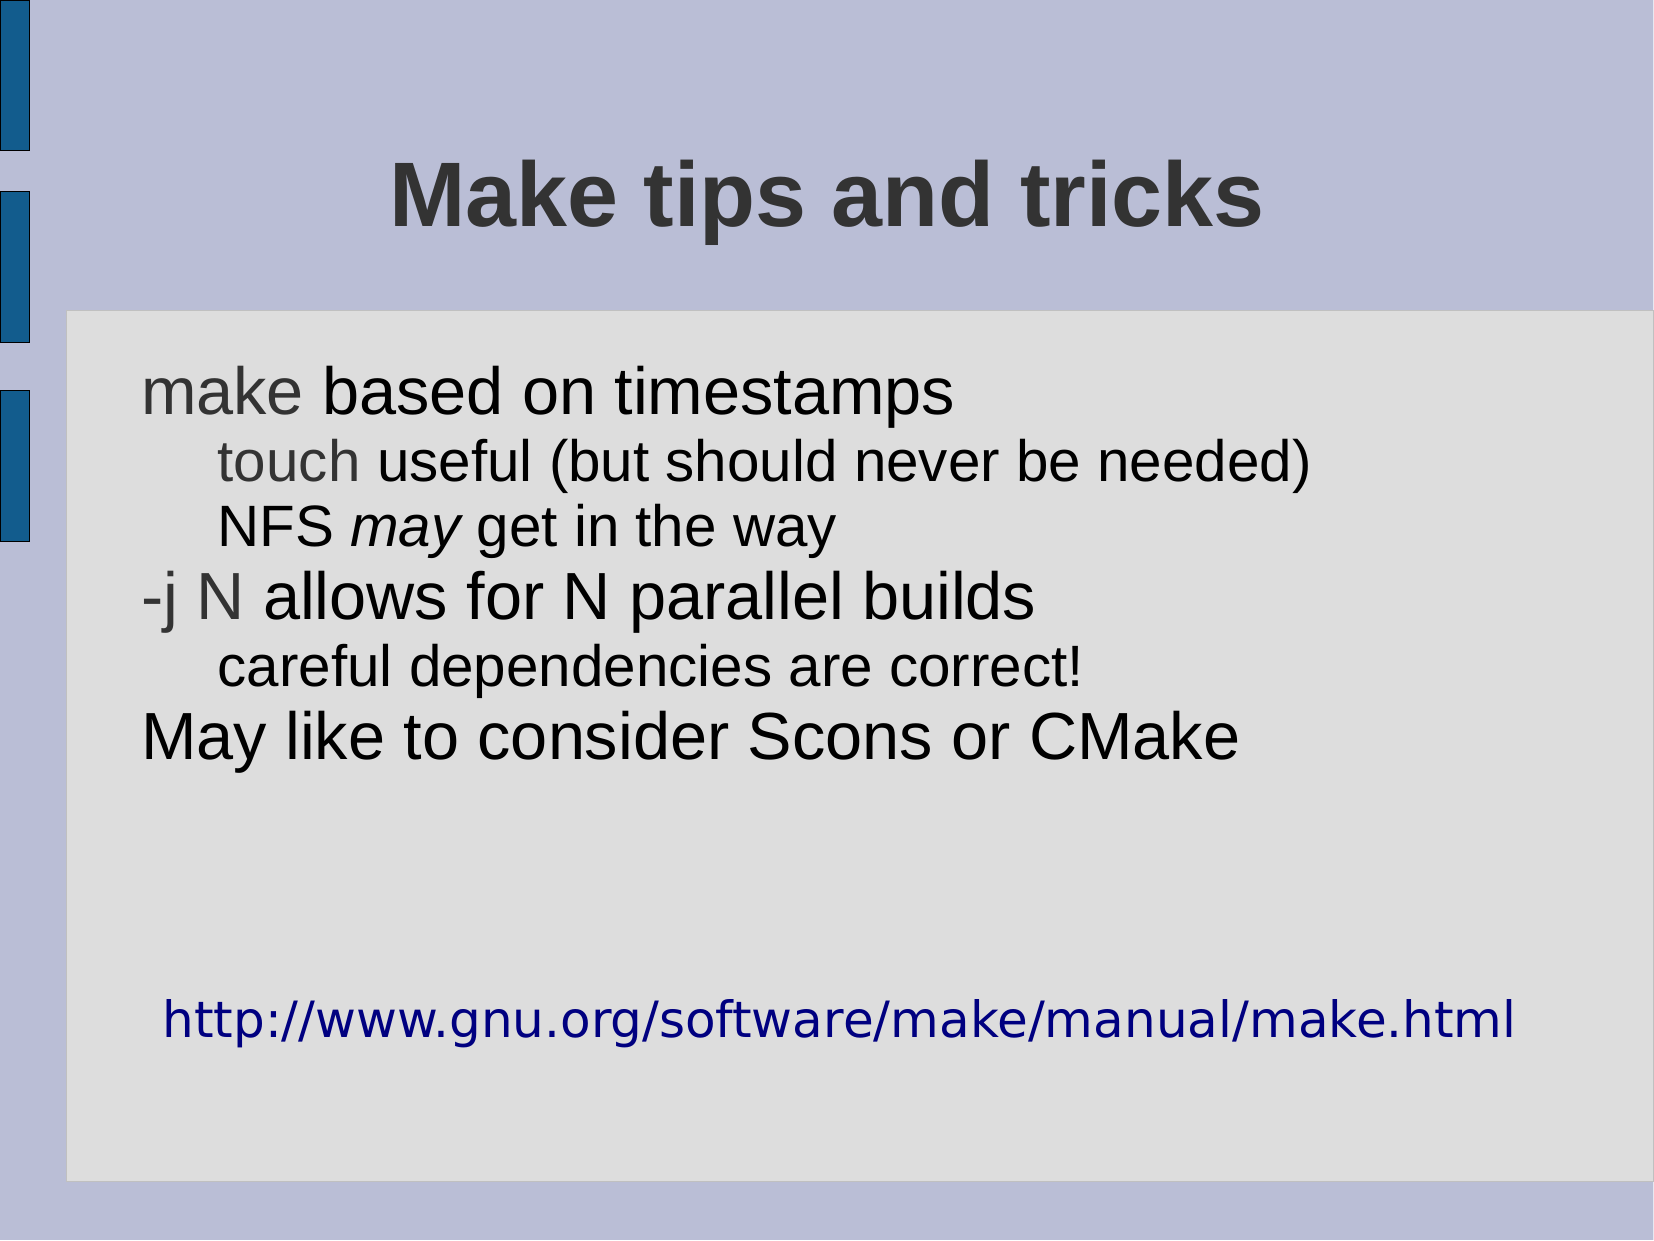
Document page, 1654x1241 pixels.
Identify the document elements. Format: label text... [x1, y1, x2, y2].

title Make tips and tricks [121, 98, 1534, 291]
text_box http://www.gnu.org/software/make/manual/make.html [147, 983, 1565, 1057]
list make based on timestamps touch useful (but should never be needed) NFS may get in the way -j N allows for N parallel builds careful dependencies are correct! May like to consider Scons or CMake [123, 354, 1536, 1121]
